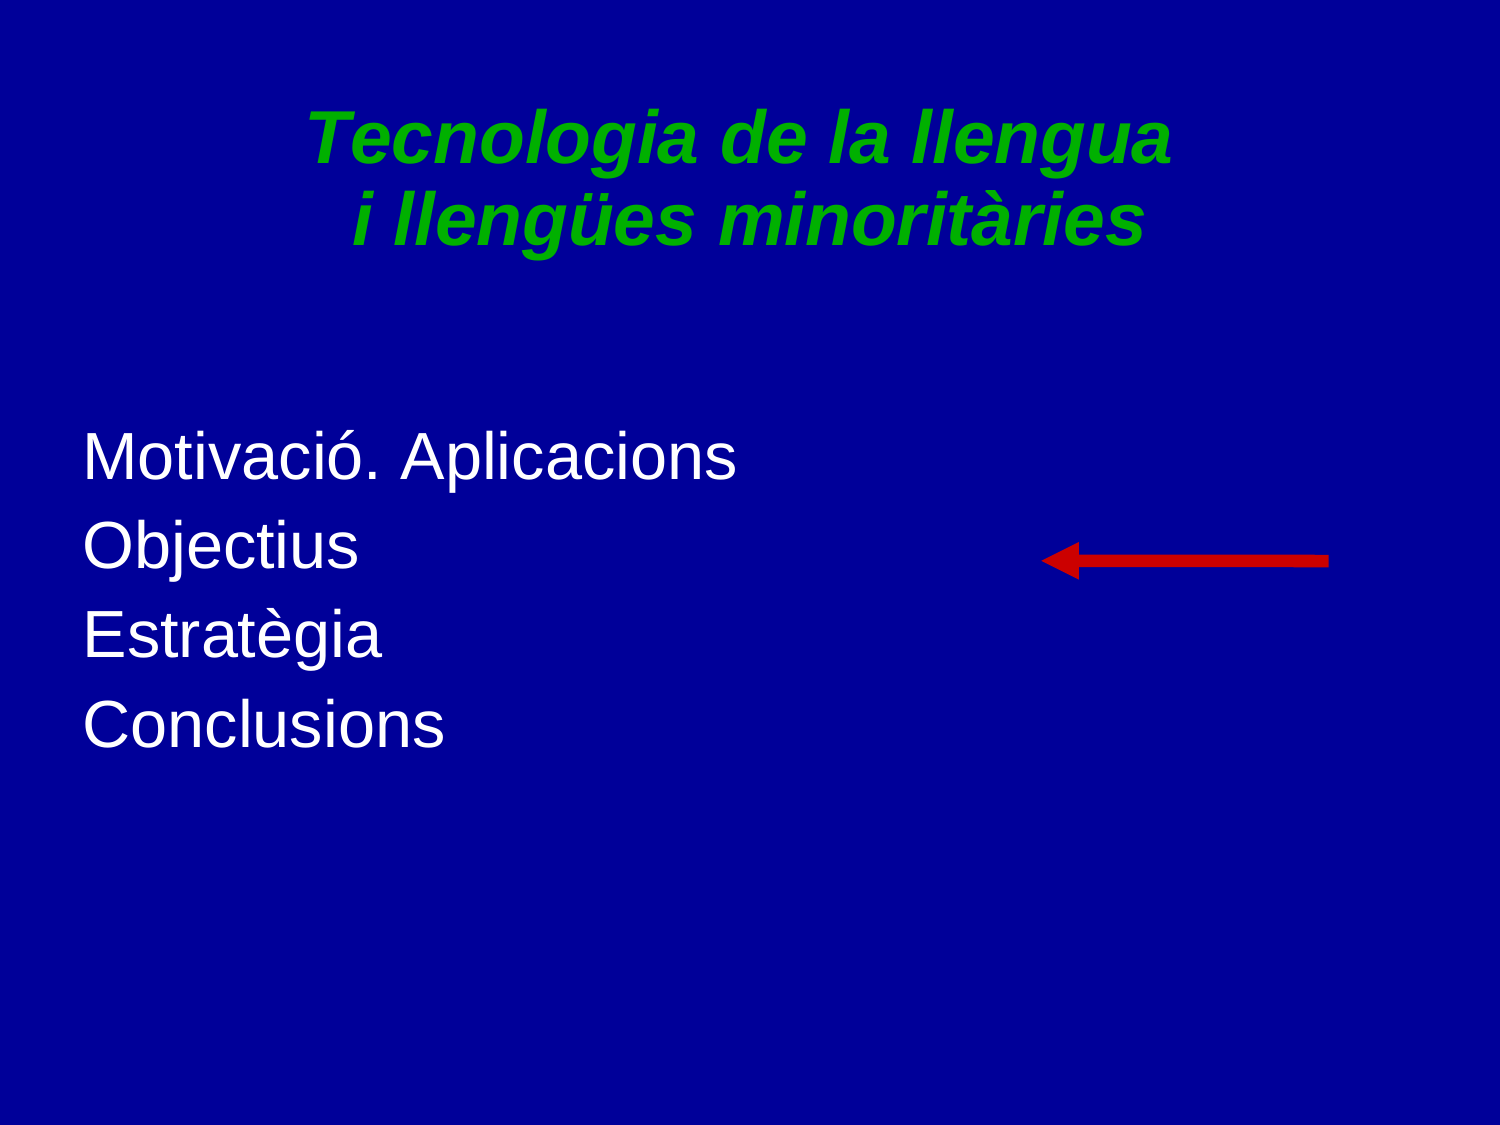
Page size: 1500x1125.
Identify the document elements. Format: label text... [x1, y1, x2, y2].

list Motivació. Aplicacions Objectius Estratègia Conclusions [67, 413, 1418, 991]
title Tecnologia de la llengua i llengües minoritàries [75, 7, 1426, 271]
